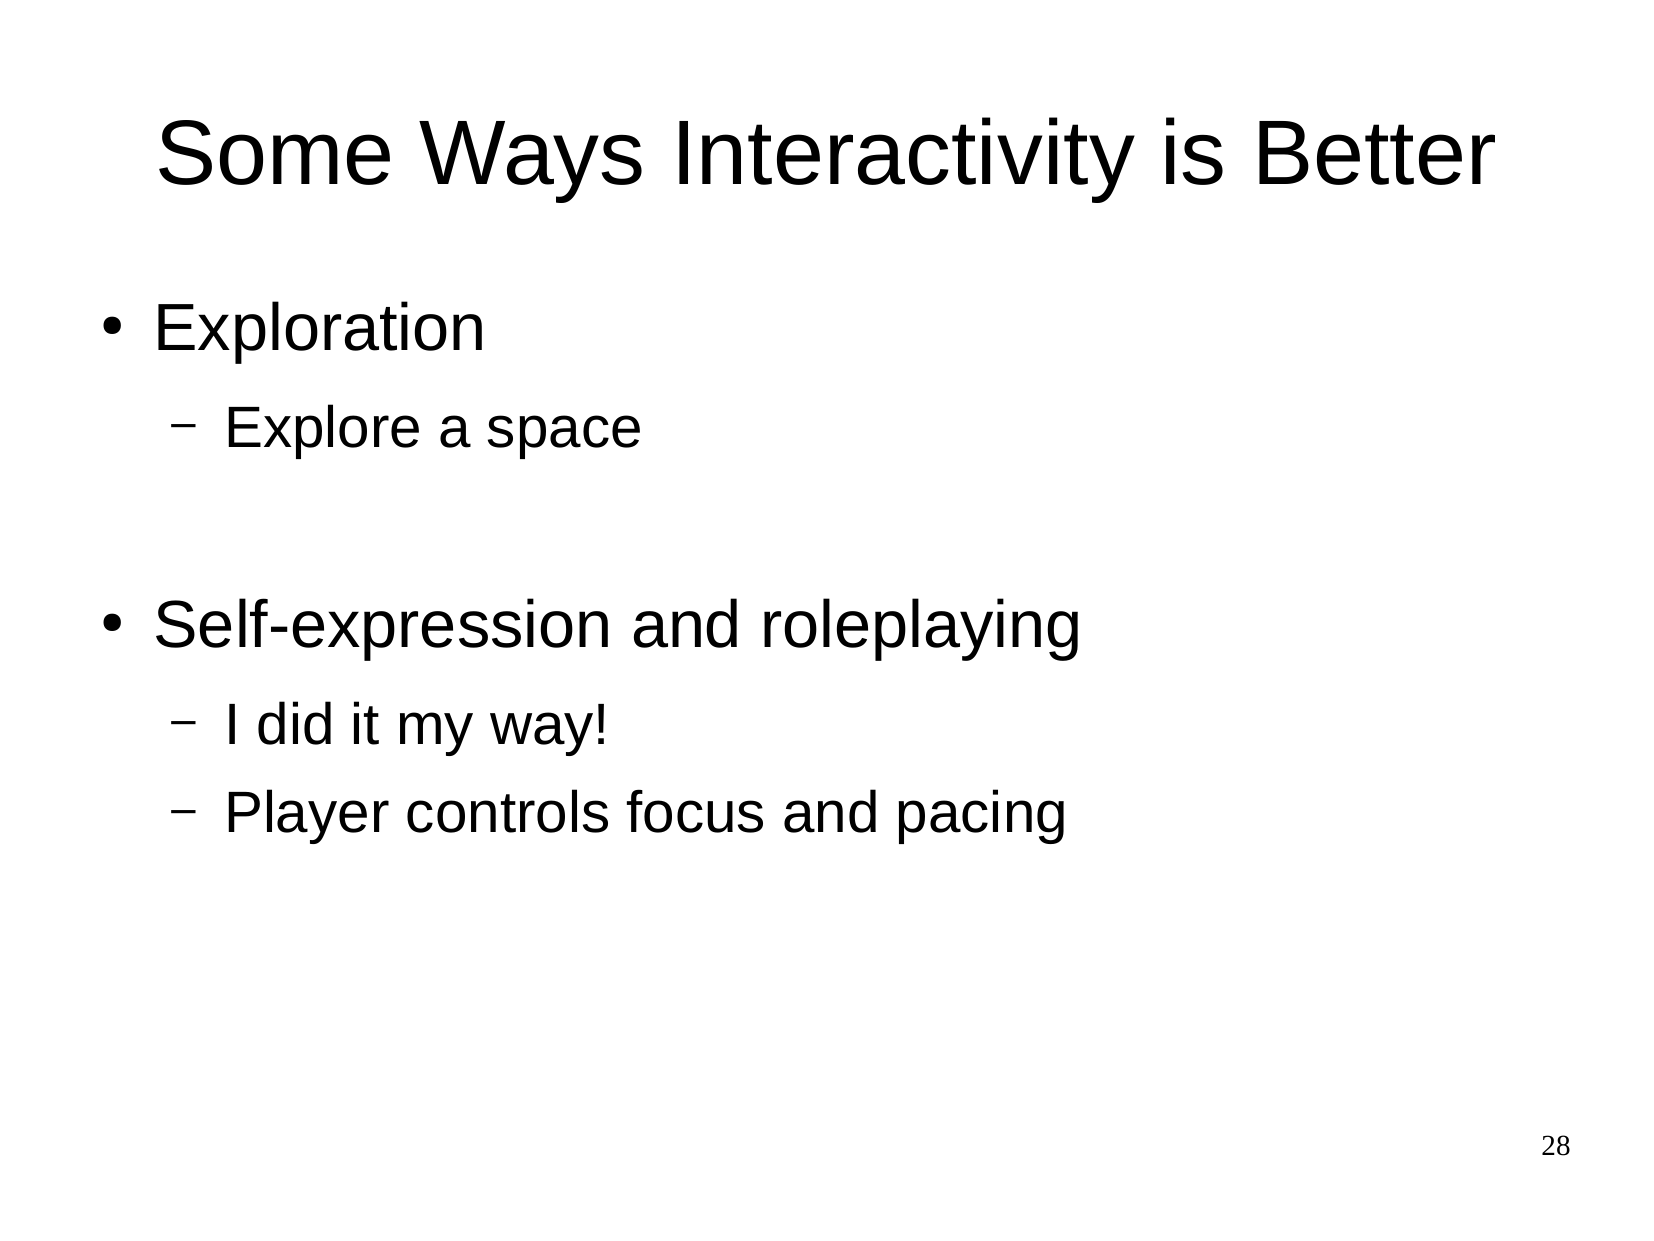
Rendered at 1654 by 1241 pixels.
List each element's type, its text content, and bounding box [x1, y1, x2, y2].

title Some Ways Interactivity is Better [82, 49, 1571, 257]
list Exploration Explore a space Self-expression and roleplaying I did it my way! Player controls focus and pacing [82, 290, 1571, 1109]
